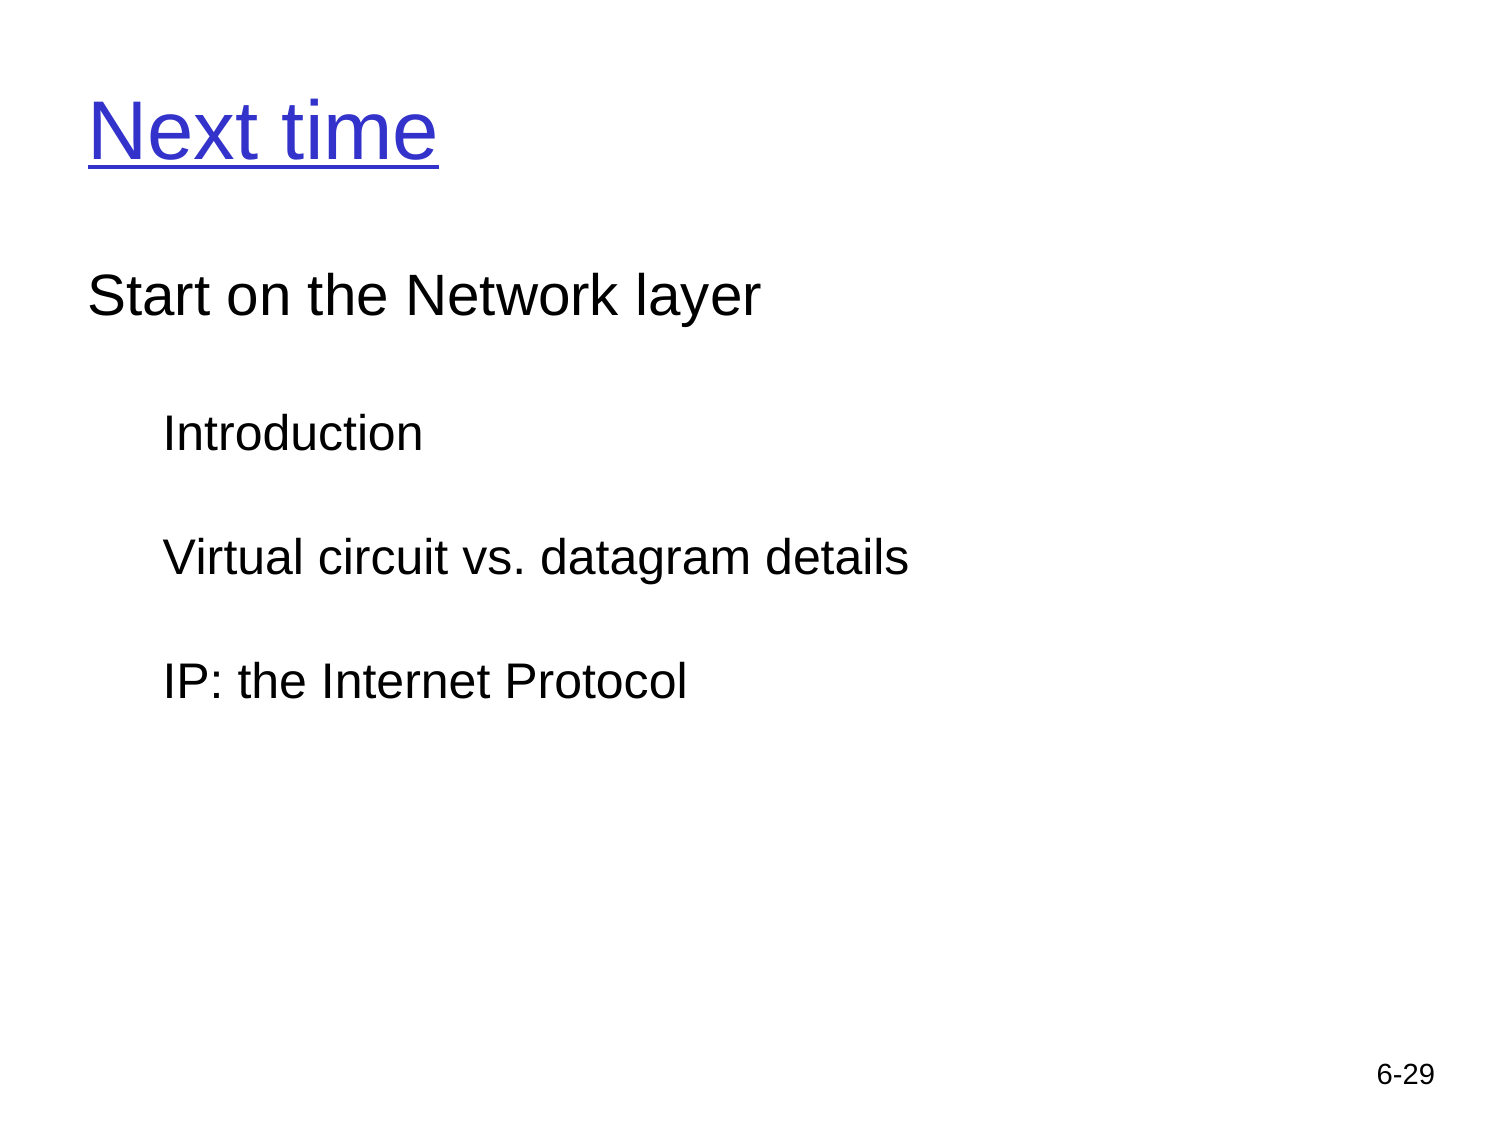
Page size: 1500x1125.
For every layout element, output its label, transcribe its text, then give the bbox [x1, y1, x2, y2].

list Start on the Network layer Introduction Virtual circuit vs. datagram details IP: the Internet Protocol [87, 262, 1363, 1026]
title Next time [87, 23, 1363, 239]
